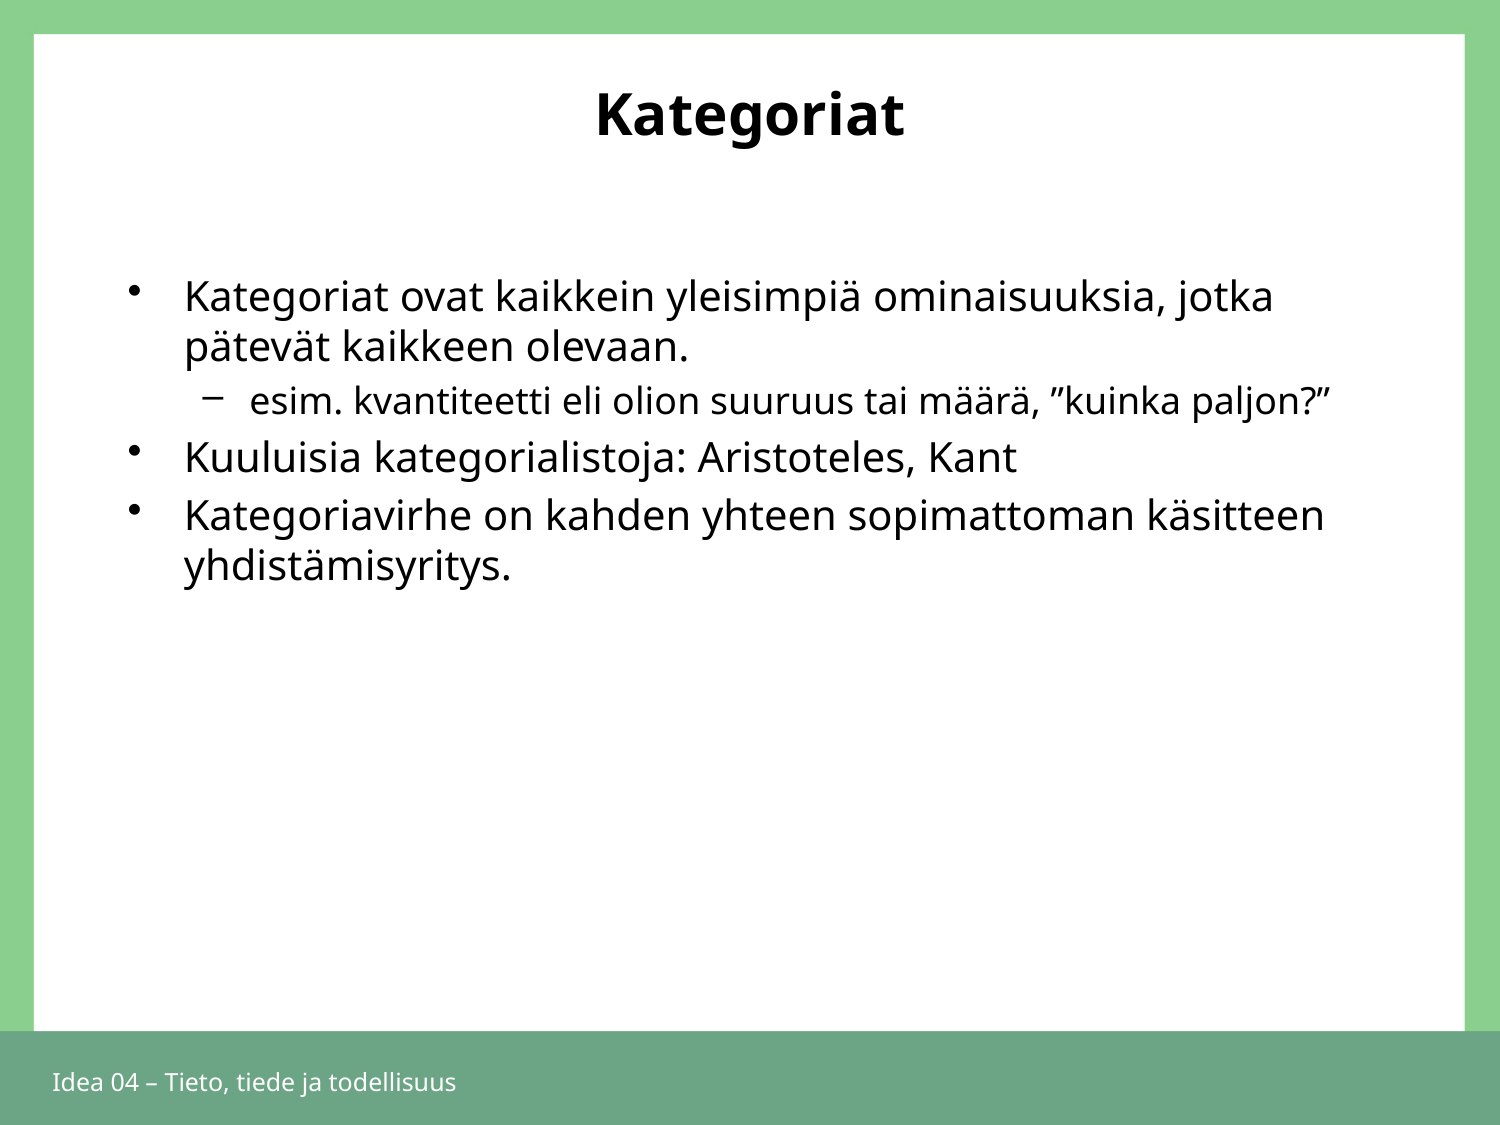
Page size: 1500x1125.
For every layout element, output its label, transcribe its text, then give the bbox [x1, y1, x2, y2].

title Kategoriat [112, 37, 1388, 188]
picture [0, 0, 1500, 1125]
list Kategoriat ovat kaikkein yleisimpiä ominaisuuksia, jotka pätevät kaikkeen olevaan. esim. kvantiteetti eli olion suuruus tai määrä, ”kuinka paljon?” Kuuluisia kategorialistoja: Aristoteles, Kant Kategoriavirhe on kahden yhteen sopimattoman käsitteen yhdistämisyritys. [112, 262, 1388, 1000]
